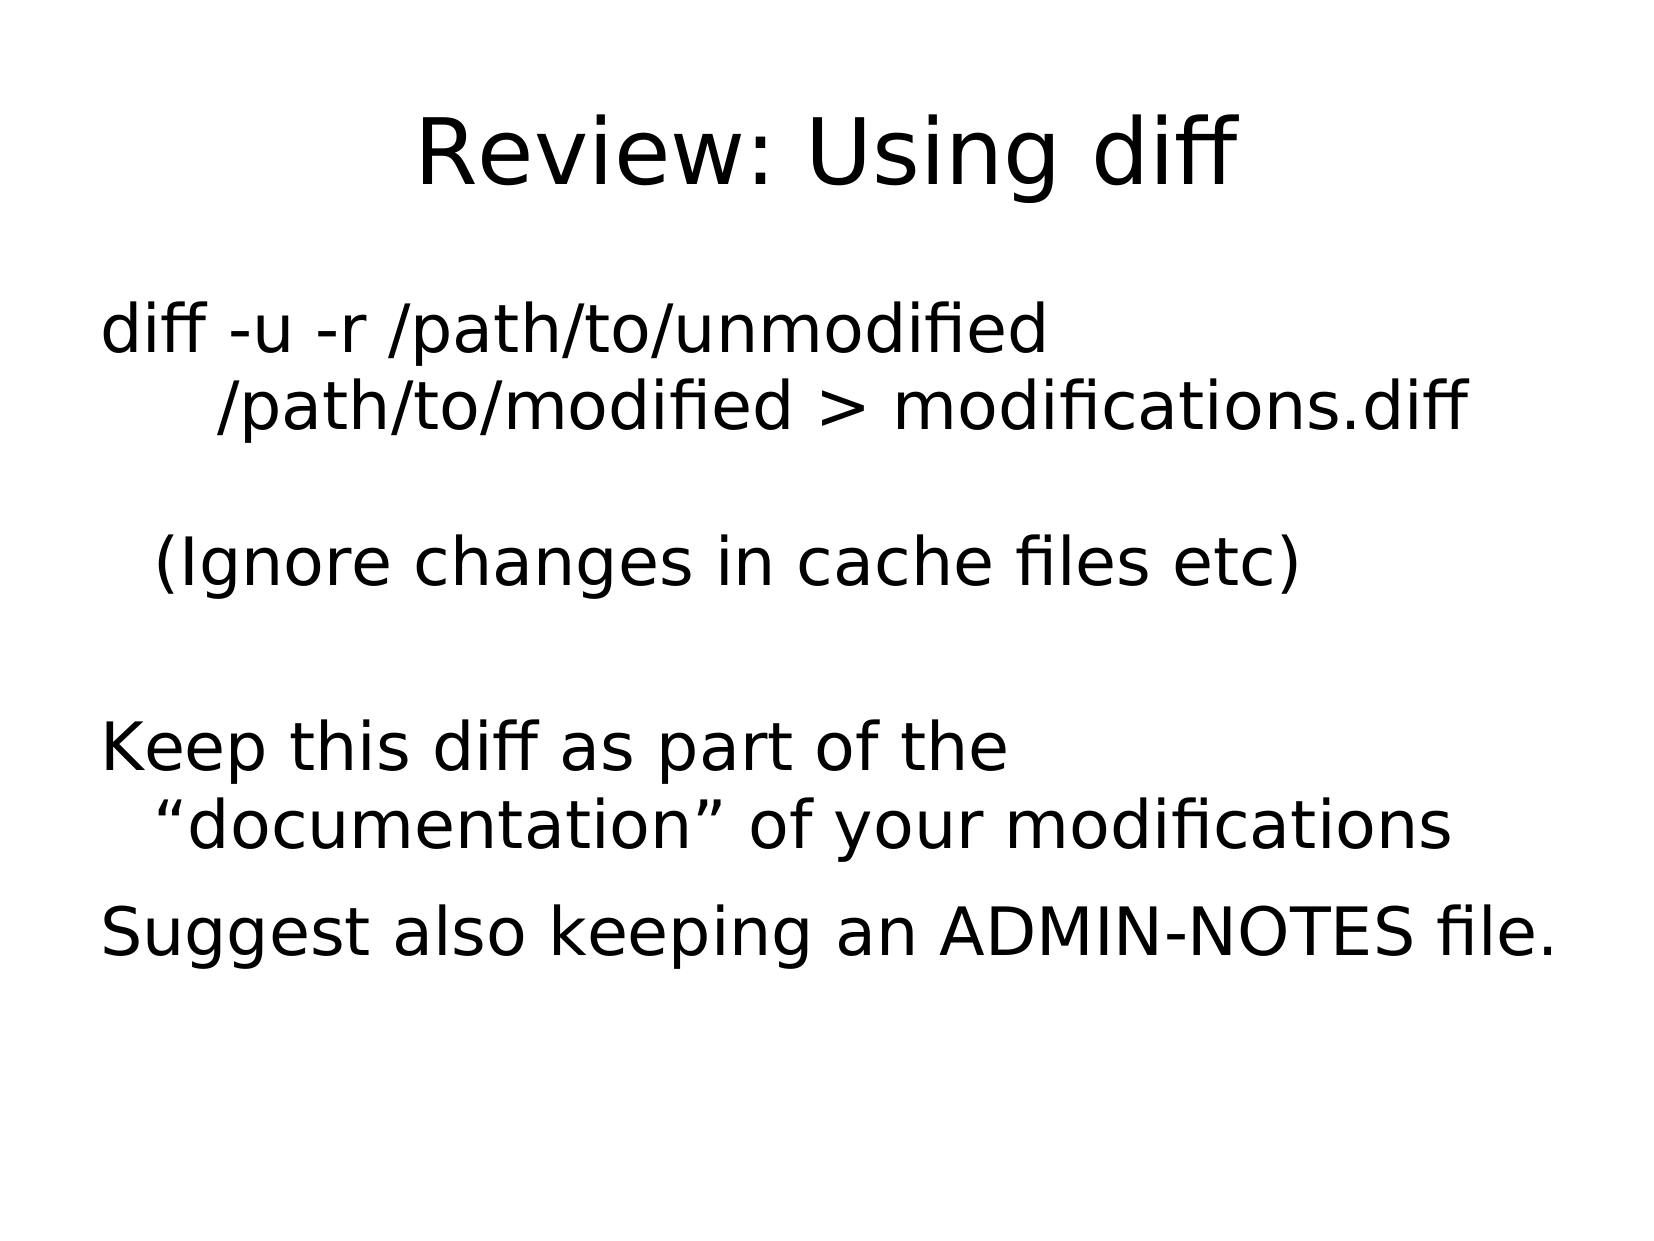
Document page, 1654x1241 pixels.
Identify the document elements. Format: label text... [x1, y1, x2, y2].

title Review: Using diff [82, 56, 1571, 250]
list diff -u -r /path/to/unmodified /path/to/modified > modifications.diff (Ignore changes in cache files etc) Keep this diff as part of the “documentation” of your modifications Suggest also keeping an ADMIN-NOTES file. [82, 290, 1571, 1094]
